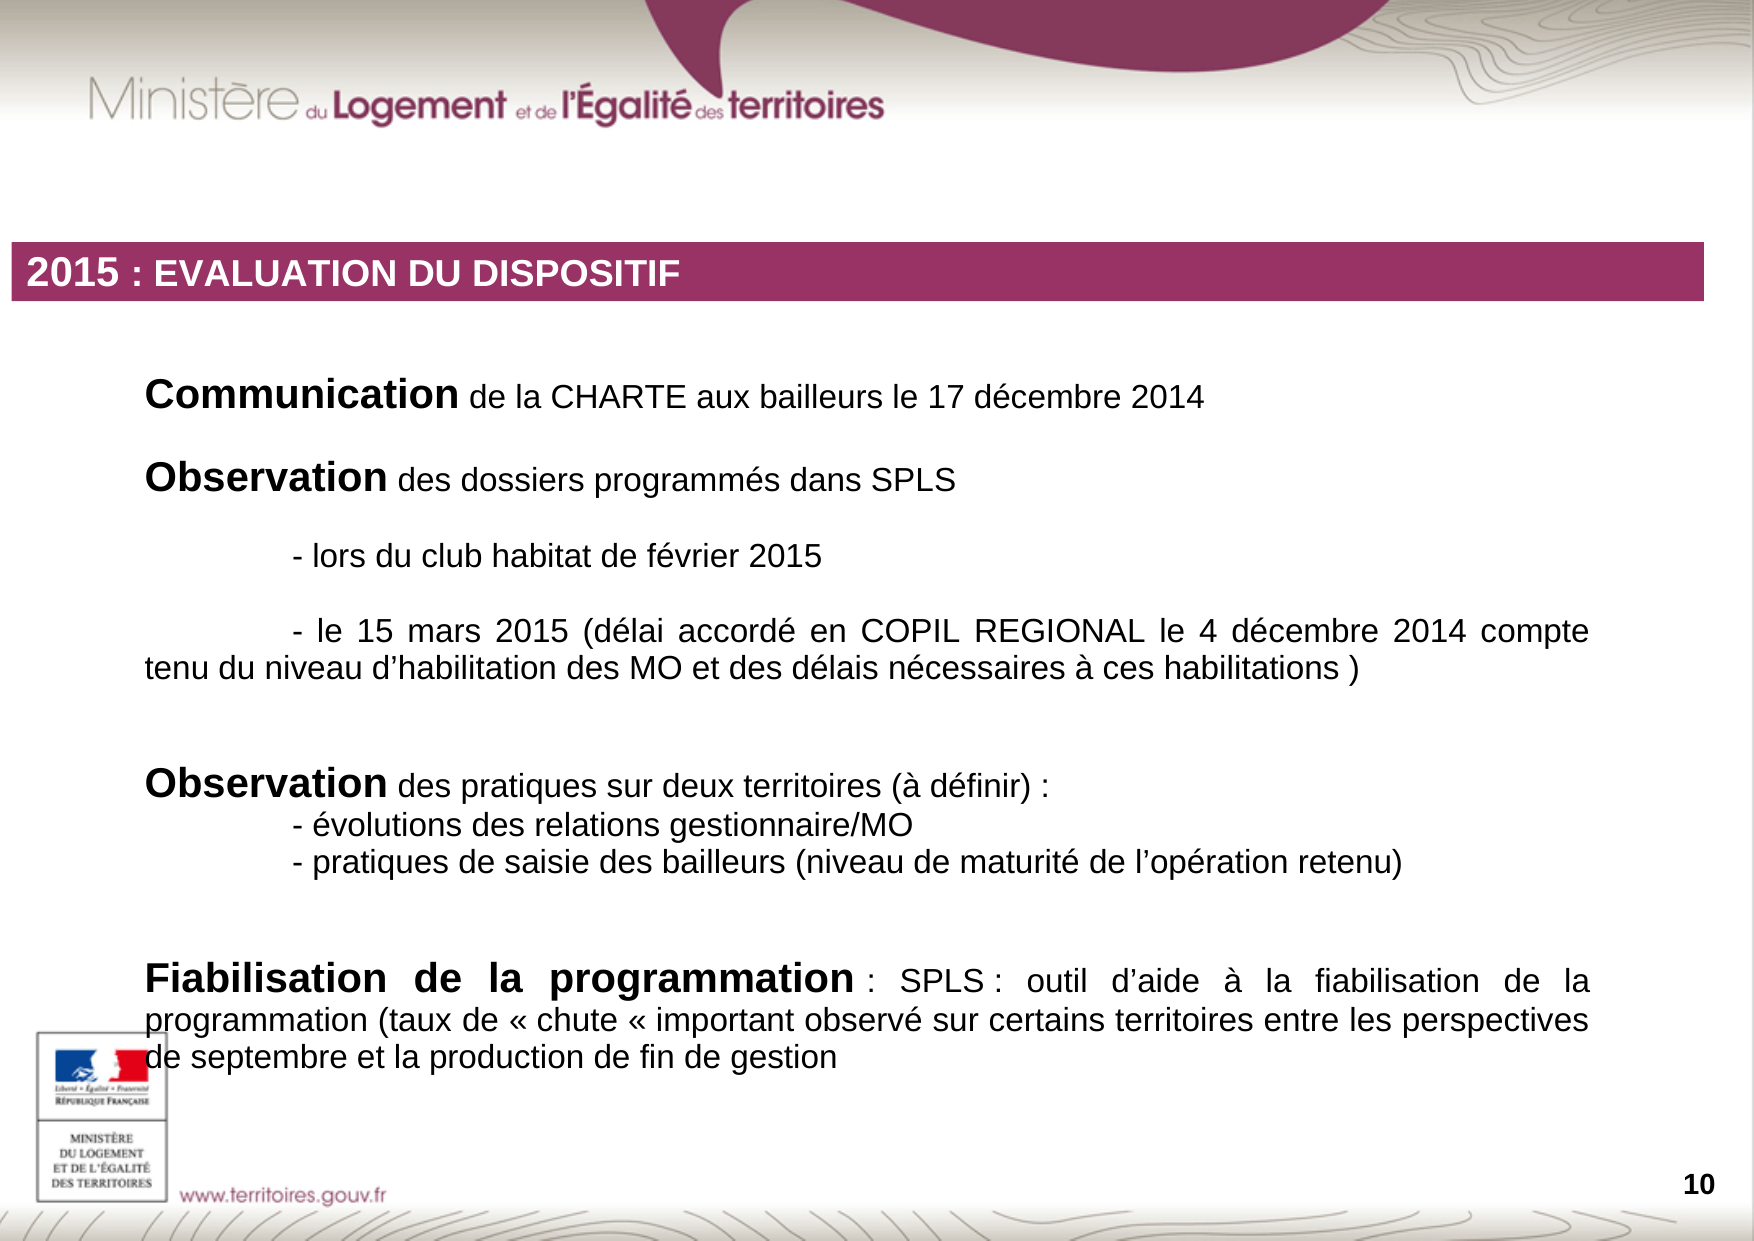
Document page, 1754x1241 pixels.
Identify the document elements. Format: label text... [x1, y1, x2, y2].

picture [0, 0, 1754, 1241]
text_box Communication de la CHARTE aux bailleurs le 17 décembre 2014 Observation des dossiers programmés dans SPLS - lors du club habitat de février 2015 - le 15 mars 2015 (délai accordé en COPIL REGIONAL le 4 décembre 2014 compte tenu du niveau d’habilitation des MO et des délais nécessaires à ces habilitations ) Observation des pratiques sur deux territoires (à définir) : - évolutions des relations gestionnaire/MO - pratiques de saisie des bailleurs (niveau de maturité de l’opération retenu) Fiabilisation de la programmation : SPLS : outil d’aide à la fiabilisation de la programmation (taux de « chute « important observé sur certains territoires entre les perspectives de septembre et la production de fin de gestion [129, 331, 1607, 1241]
text_box 2015 : EVALUATION DU DISPOSITIF [11, 242, 1704, 302]
